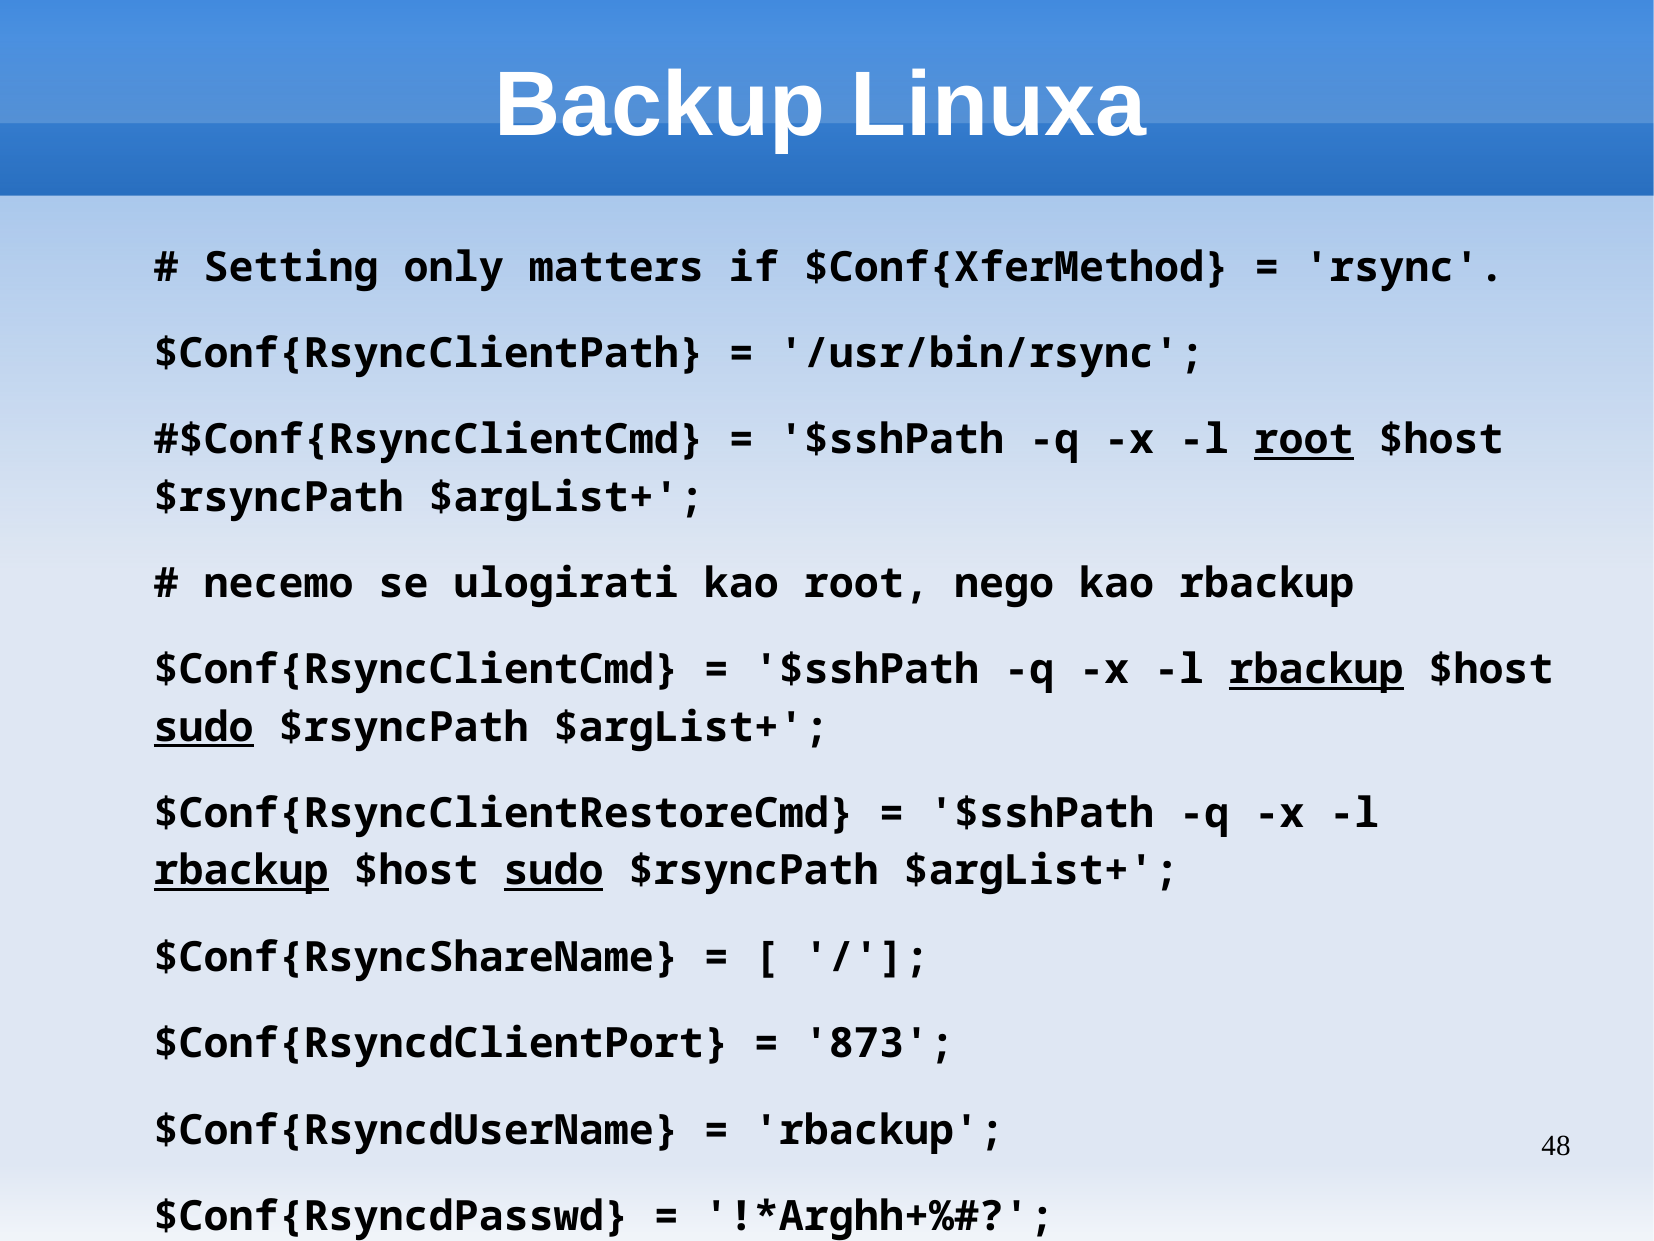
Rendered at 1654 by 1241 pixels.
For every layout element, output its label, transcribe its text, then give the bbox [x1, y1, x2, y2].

title Backup Linuxa [76, 7, 1565, 200]
list # Setting only matters if $Conf{XferMethod} = 'rsync'. $Conf{RsyncClientPath} = '/usr/bin/rsync'; #$Conf{RsyncClientCmd} = '$sshPath -q -x -l root $host $rsyncPath $argList+'; # necemo se ulogirati kao root, nego kao rbackup $Conf{RsyncClientCmd} = '$sshPath -q -x -l rbackup $host sudo $rsyncPath $argList+'; $Conf{RsyncClientRestoreCmd} = '$sshPath -q -x -l rbackup $host sudo $rsyncPath $argList+'; $Conf{RsyncShareName} = [ '/']; $Conf{RsyncdClientPort} = '873'; $Conf{RsyncdUserName} = 'rbackup'; $Conf{RsyncdPasswd} = '!*Arghh+%#?'; [82, 236, 1565, 1211]
picture [0, 0, 1654, 1241]
